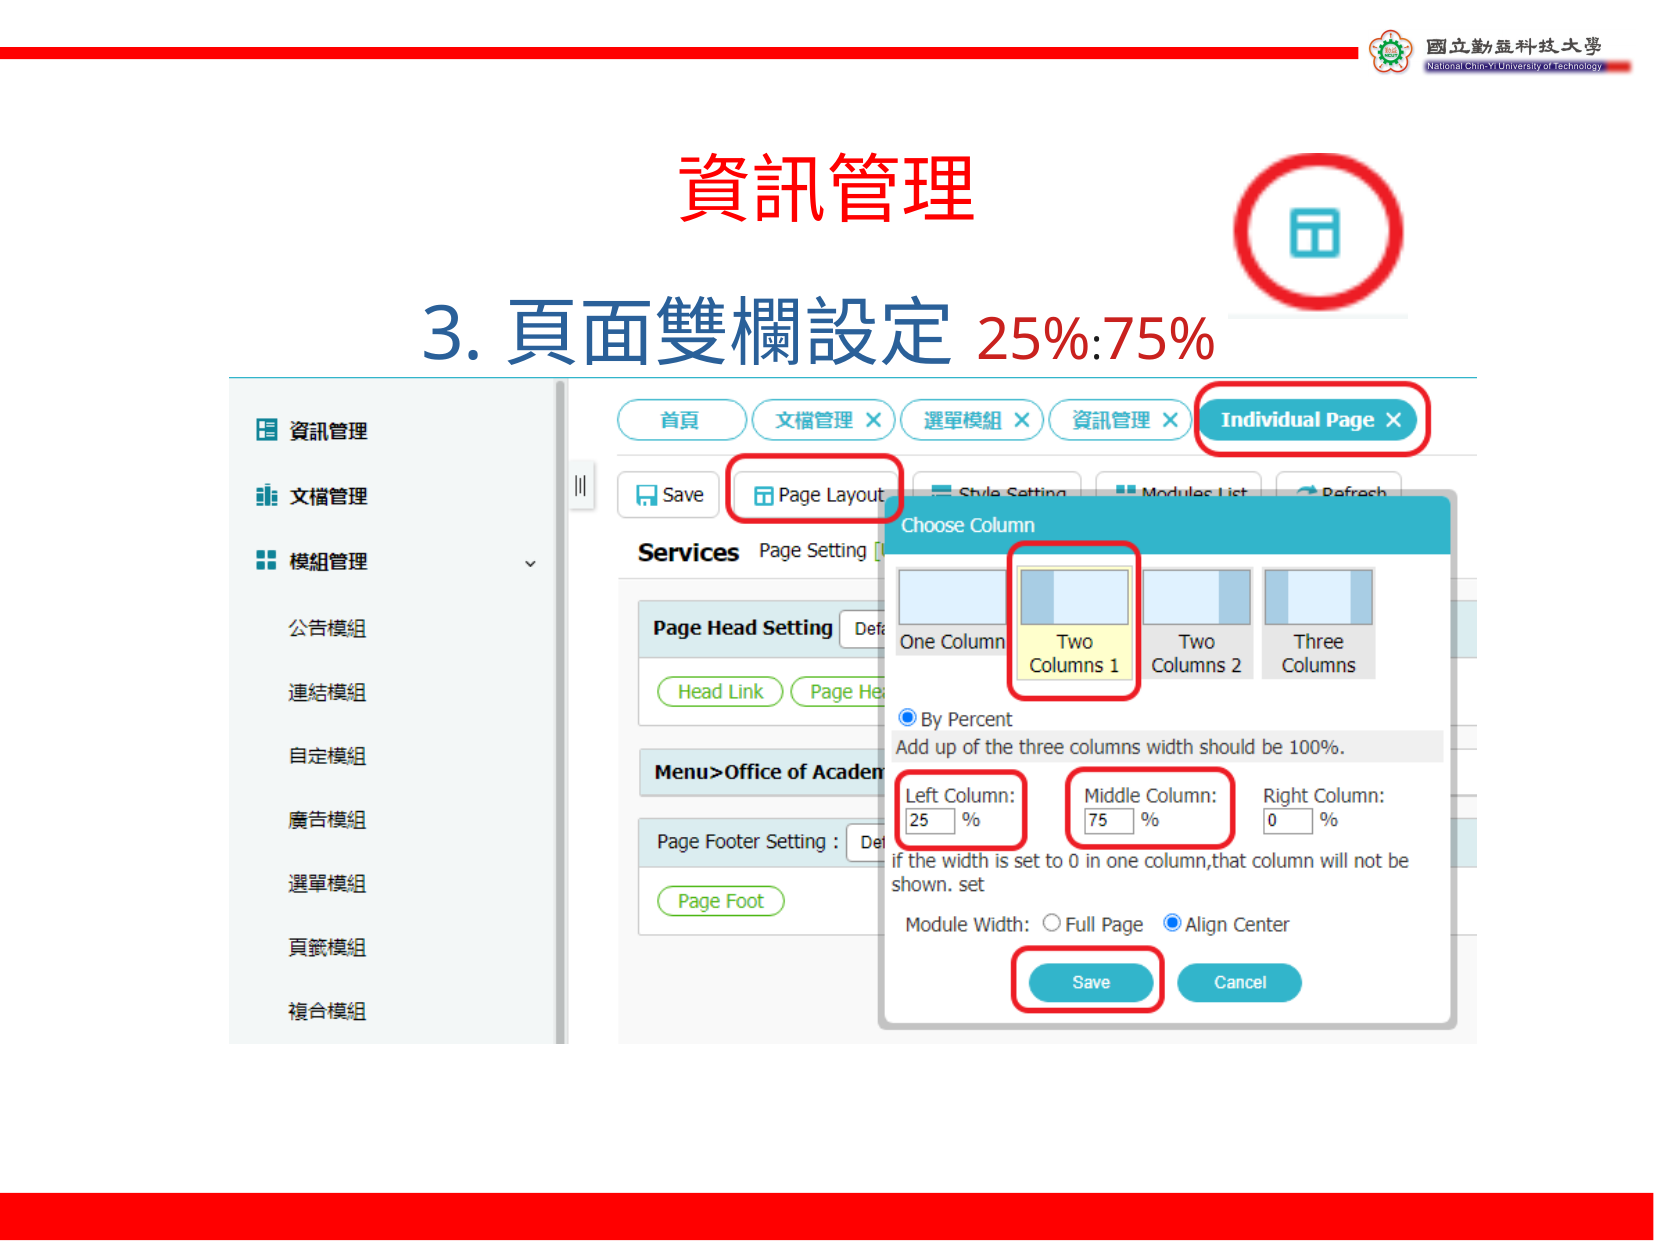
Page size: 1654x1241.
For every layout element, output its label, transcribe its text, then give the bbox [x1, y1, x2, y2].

picture [229, 377, 1477, 1045]
picture [1368, 29, 1636, 77]
picture [1228, 153, 1408, 319]
subtitle 資訊管理 3.頁面雙欄設定25%:75% [82, 129, 1571, 1158]
